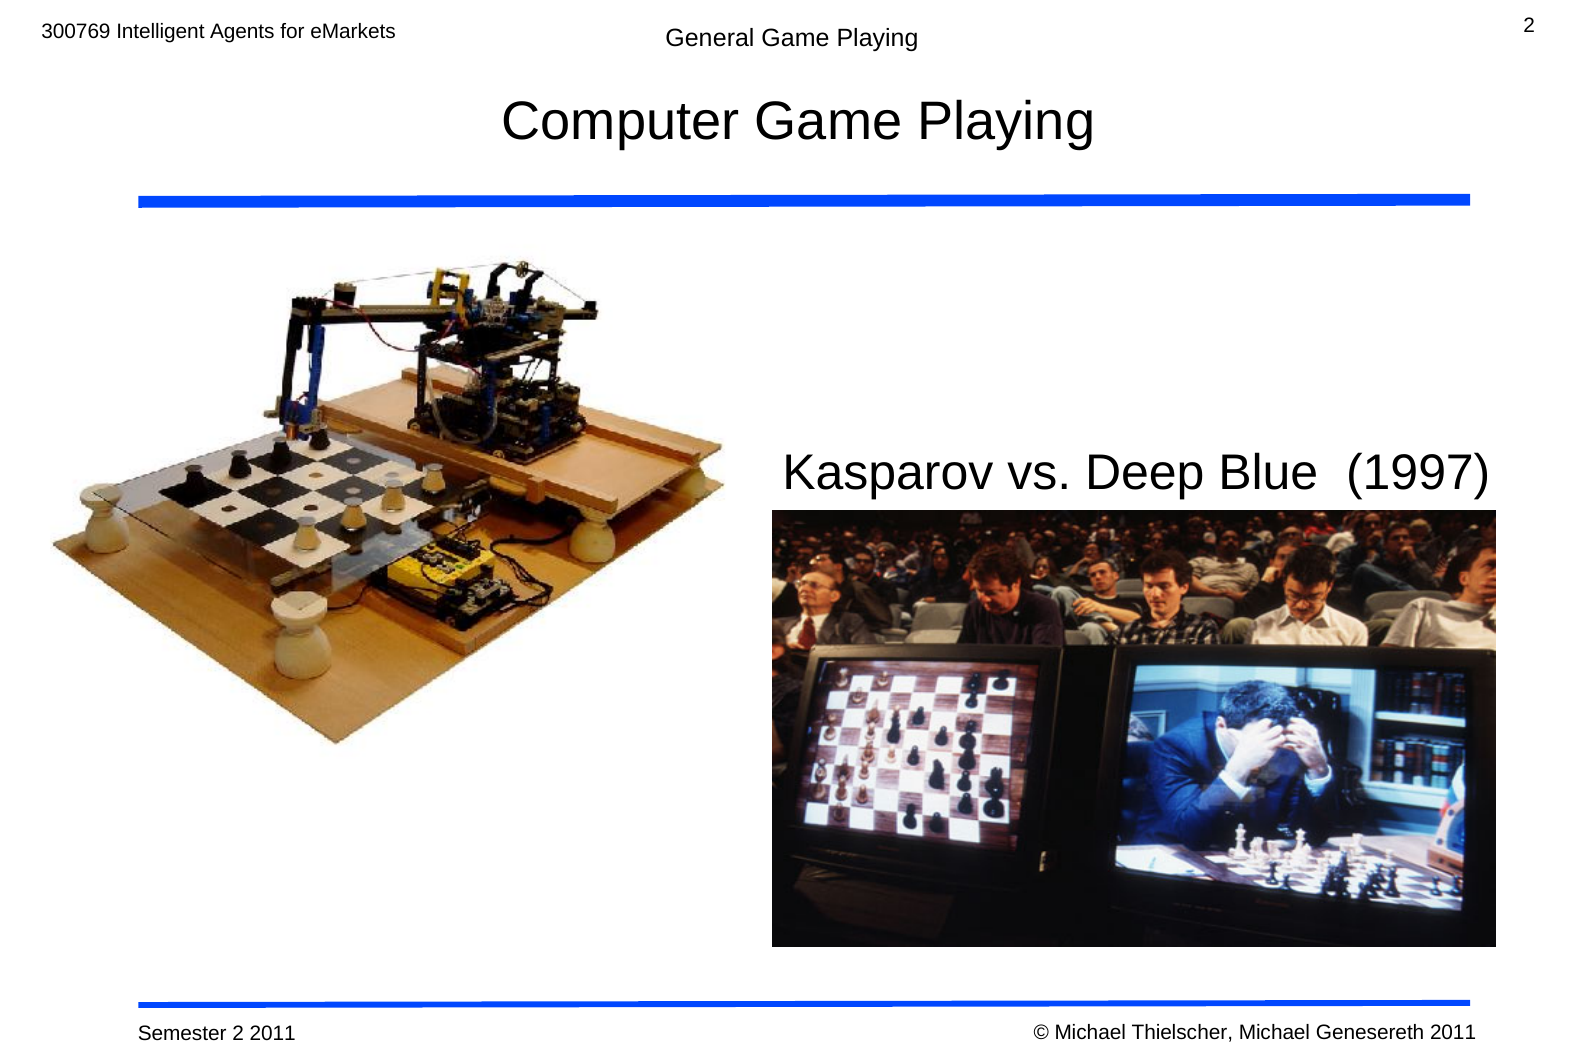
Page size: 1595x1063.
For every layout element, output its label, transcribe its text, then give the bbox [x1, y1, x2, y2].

title Computer Game Playing [114, 51, 1476, 190]
picture [28, 224, 1496, 947]
title Kasparov vs. Deep Blue (1997) [699, 438, 1575, 506]
